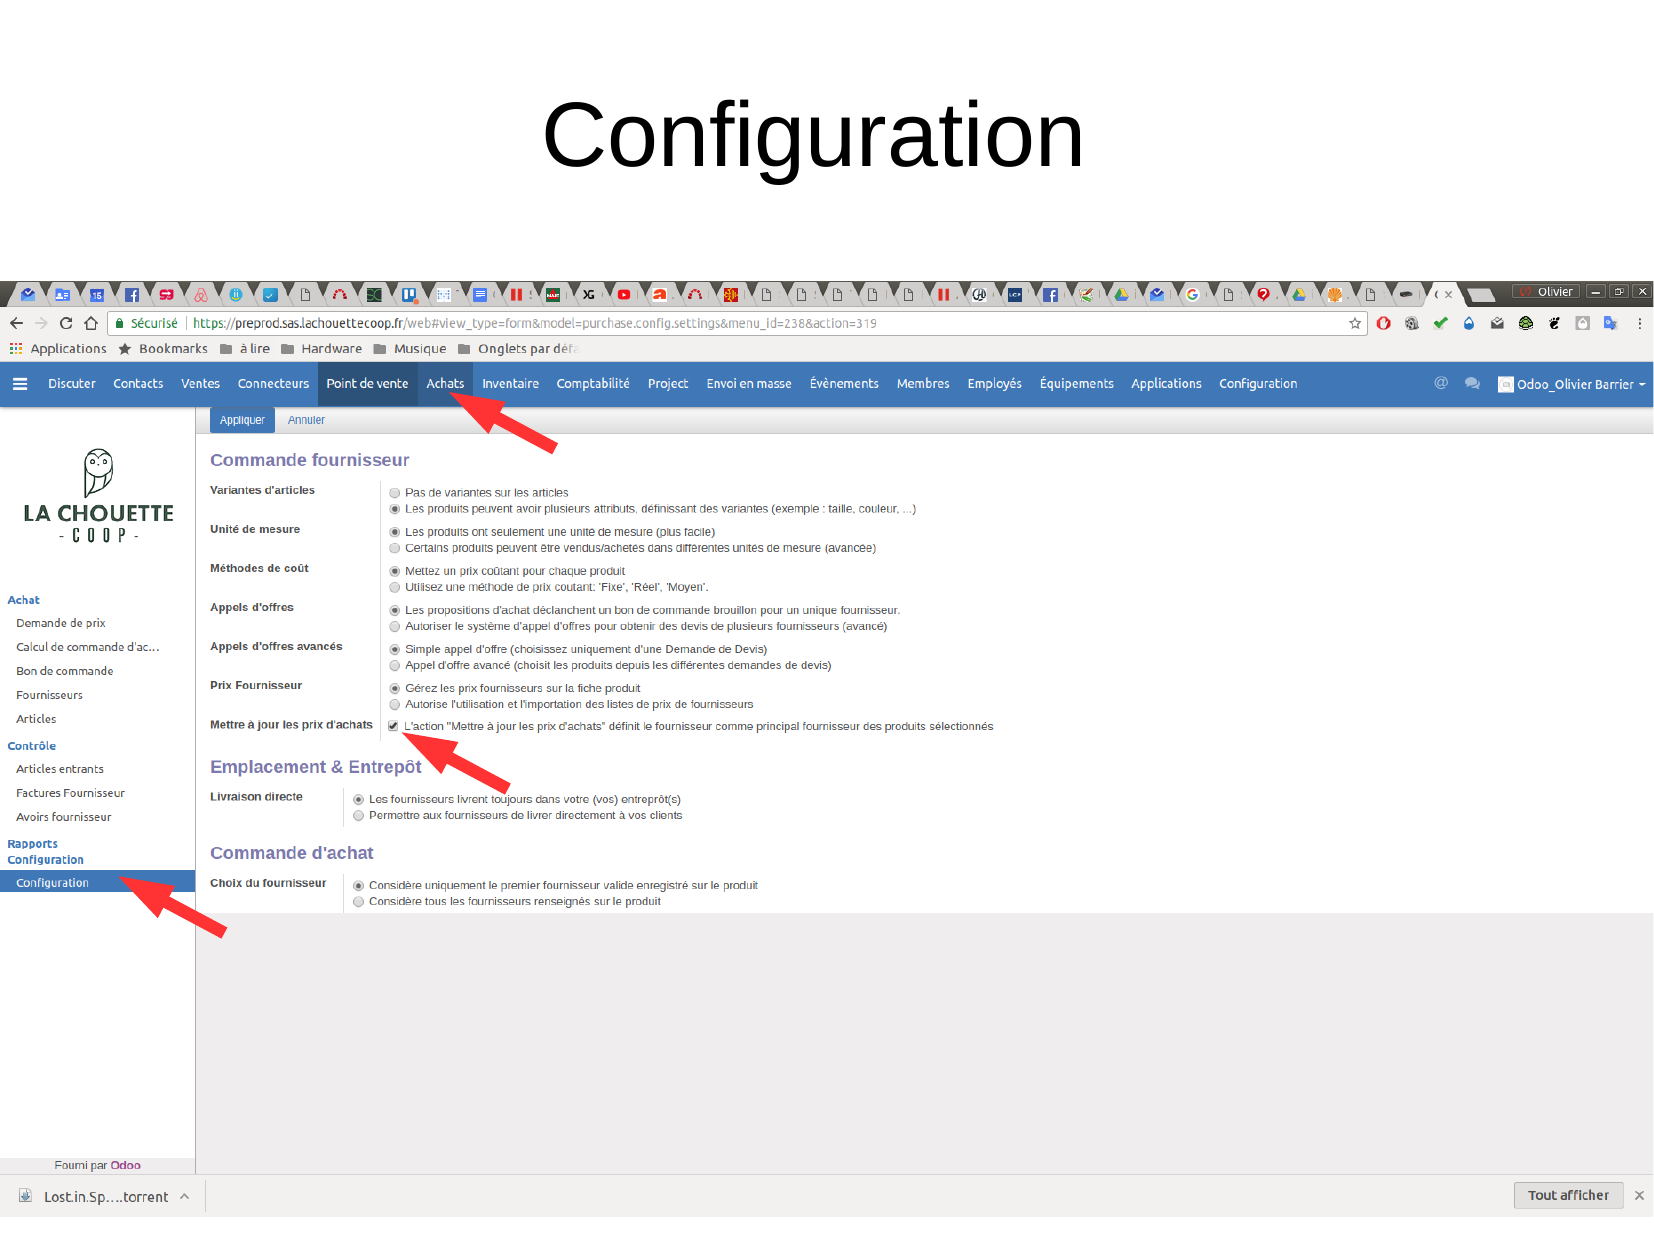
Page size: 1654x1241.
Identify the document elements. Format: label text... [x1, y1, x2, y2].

picture [0, 281, 1654, 1217]
title Configuration [82, 31, 1571, 239]
